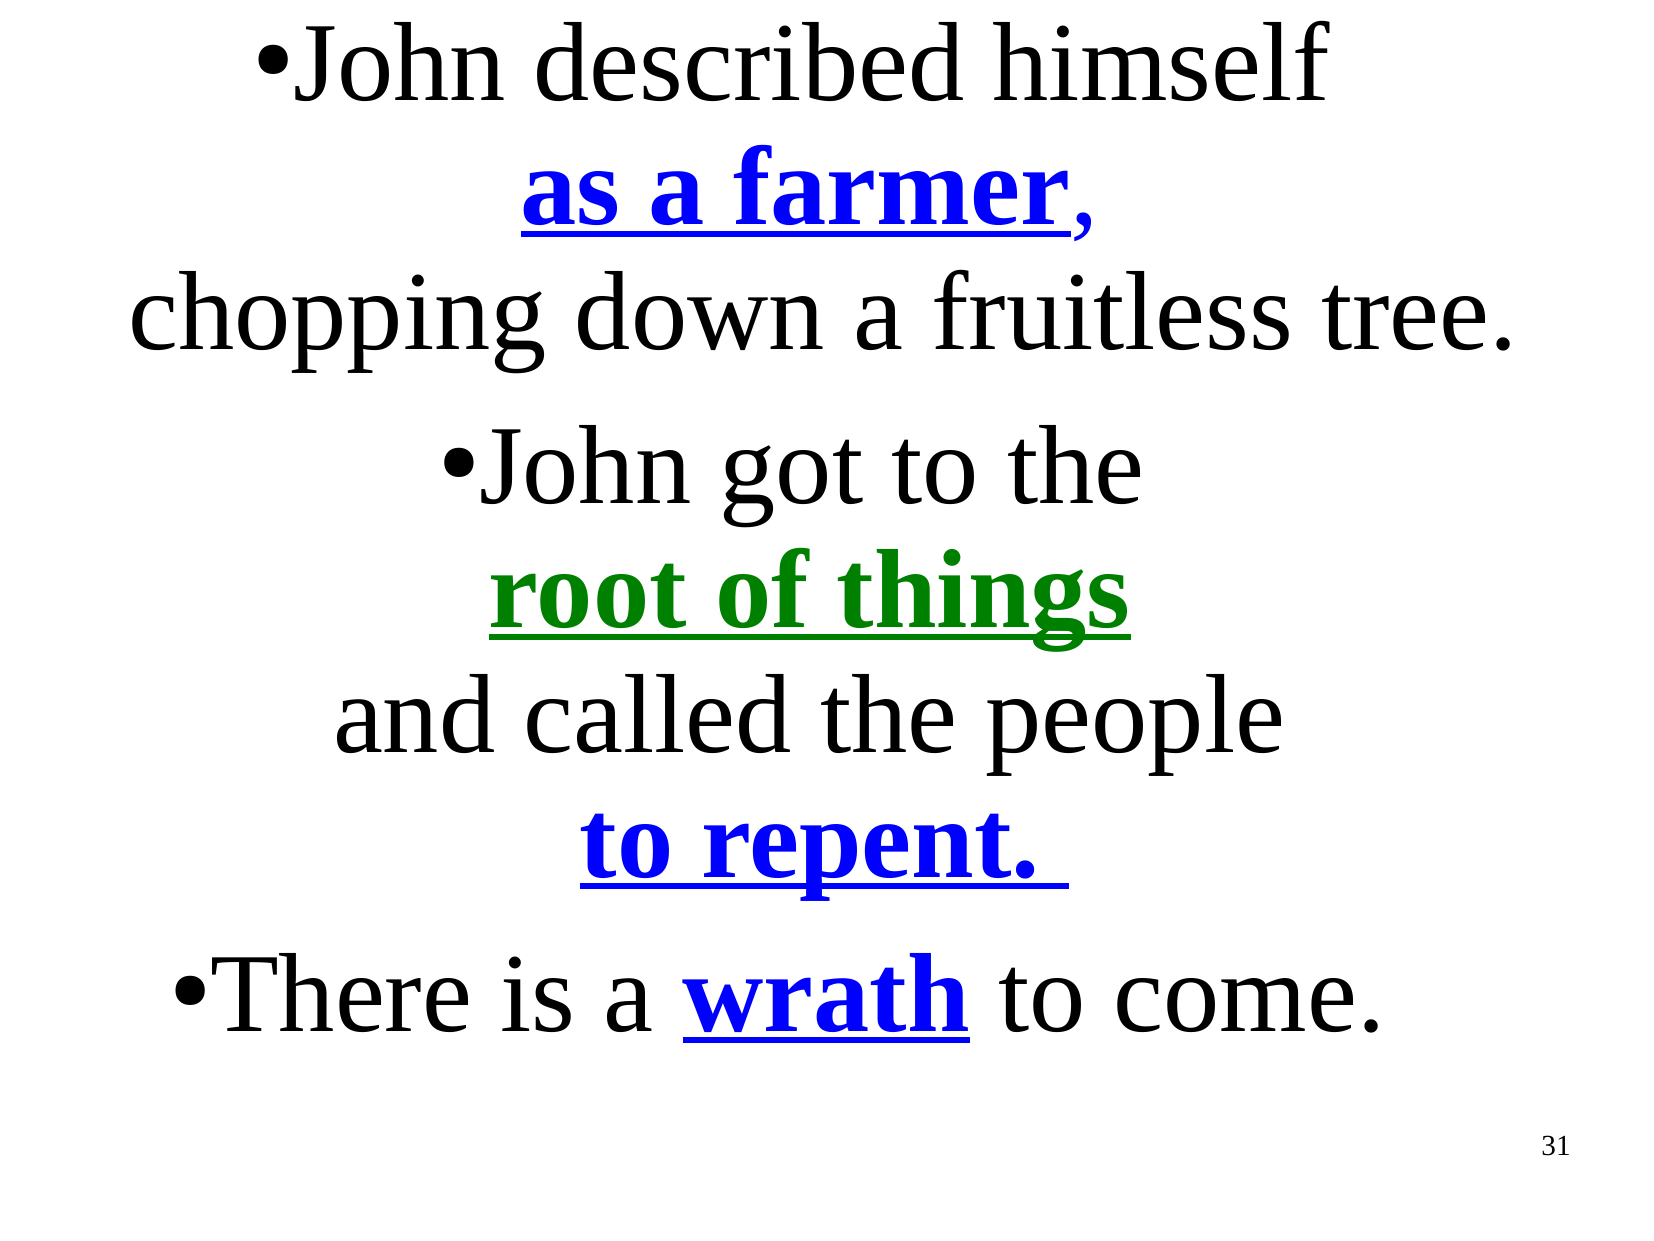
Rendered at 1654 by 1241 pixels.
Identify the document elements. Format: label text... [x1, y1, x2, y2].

list John described himself as a farmer, chopping down a fruitless tree. John got to the root of things and called the people to repent. There is a wrath to come. [0, 0, 1613, 1201]
